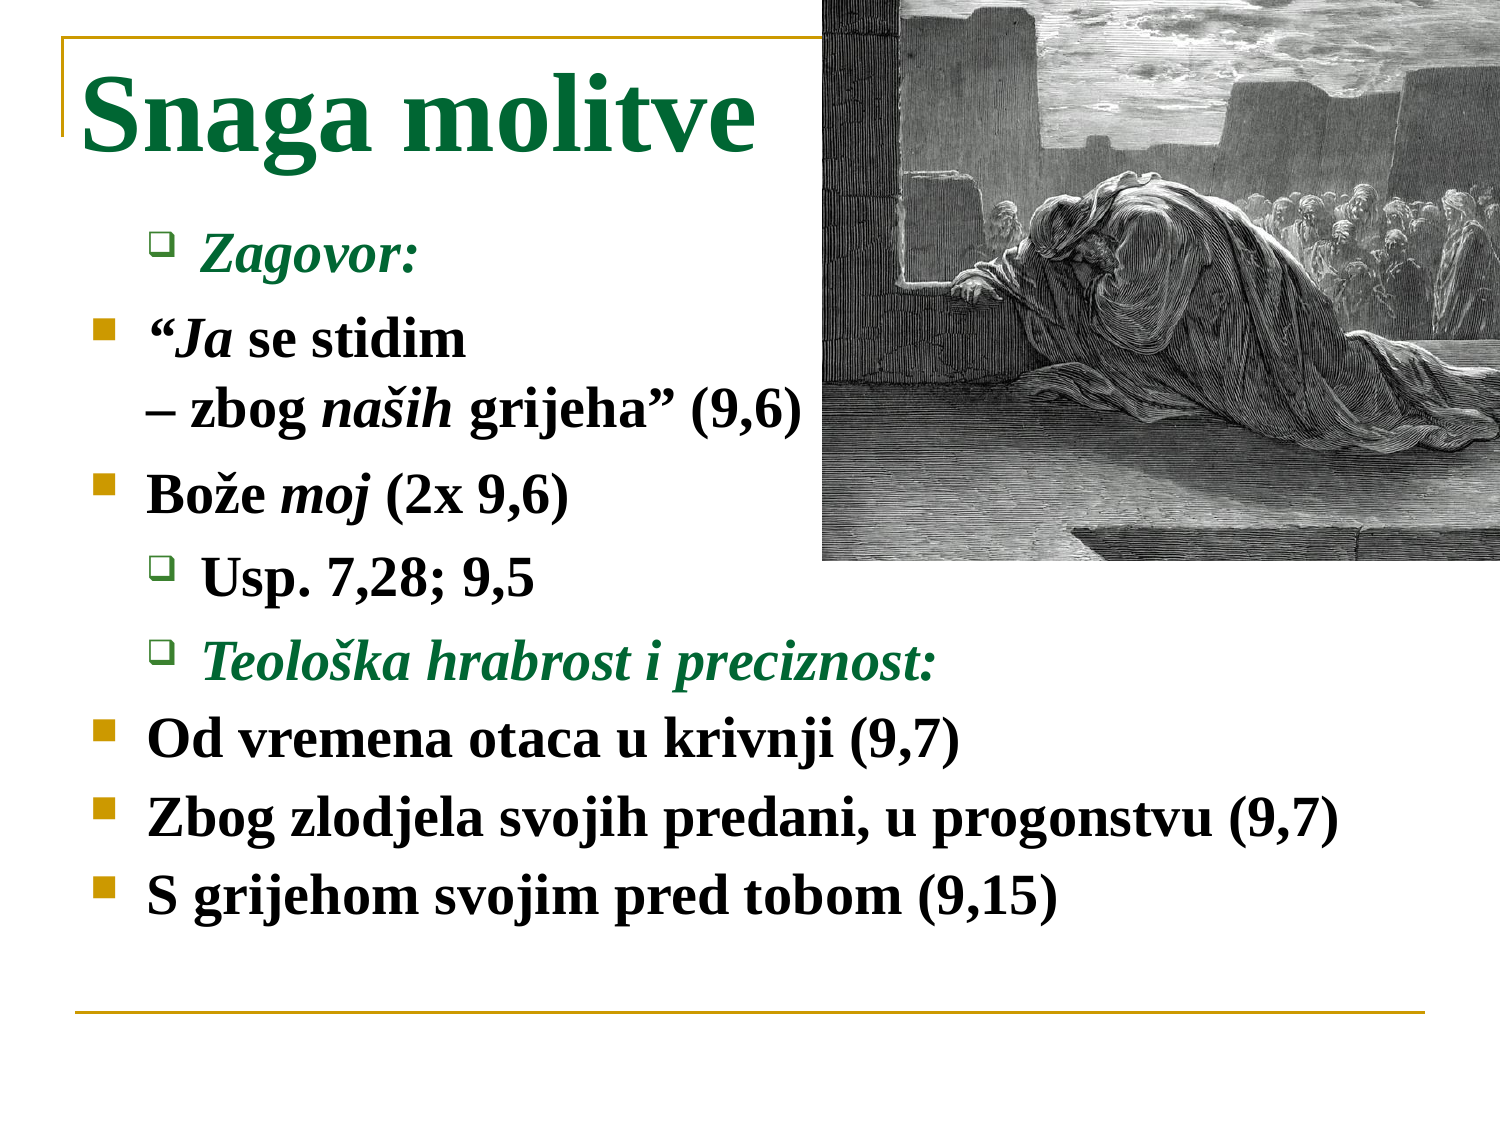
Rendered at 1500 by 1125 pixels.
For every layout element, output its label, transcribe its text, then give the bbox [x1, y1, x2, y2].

title Snaga molitve [64, 31, 822, 218]
picture [822, 0, 1500, 562]
list Zagovor: “Ja se stidim – zbog naših grijeha” (9,6) Bože moj (2x 9,6) Usp. 7,28; 9,5 Teološka hrabrost i preciznost: Od vremena otaca u krivnji (9,7) Zbog zlodjela svojih predani, u progonstvu (9,7) S grijehom svojim pred tobom (9,15) [75, 206, 1426, 1006]
